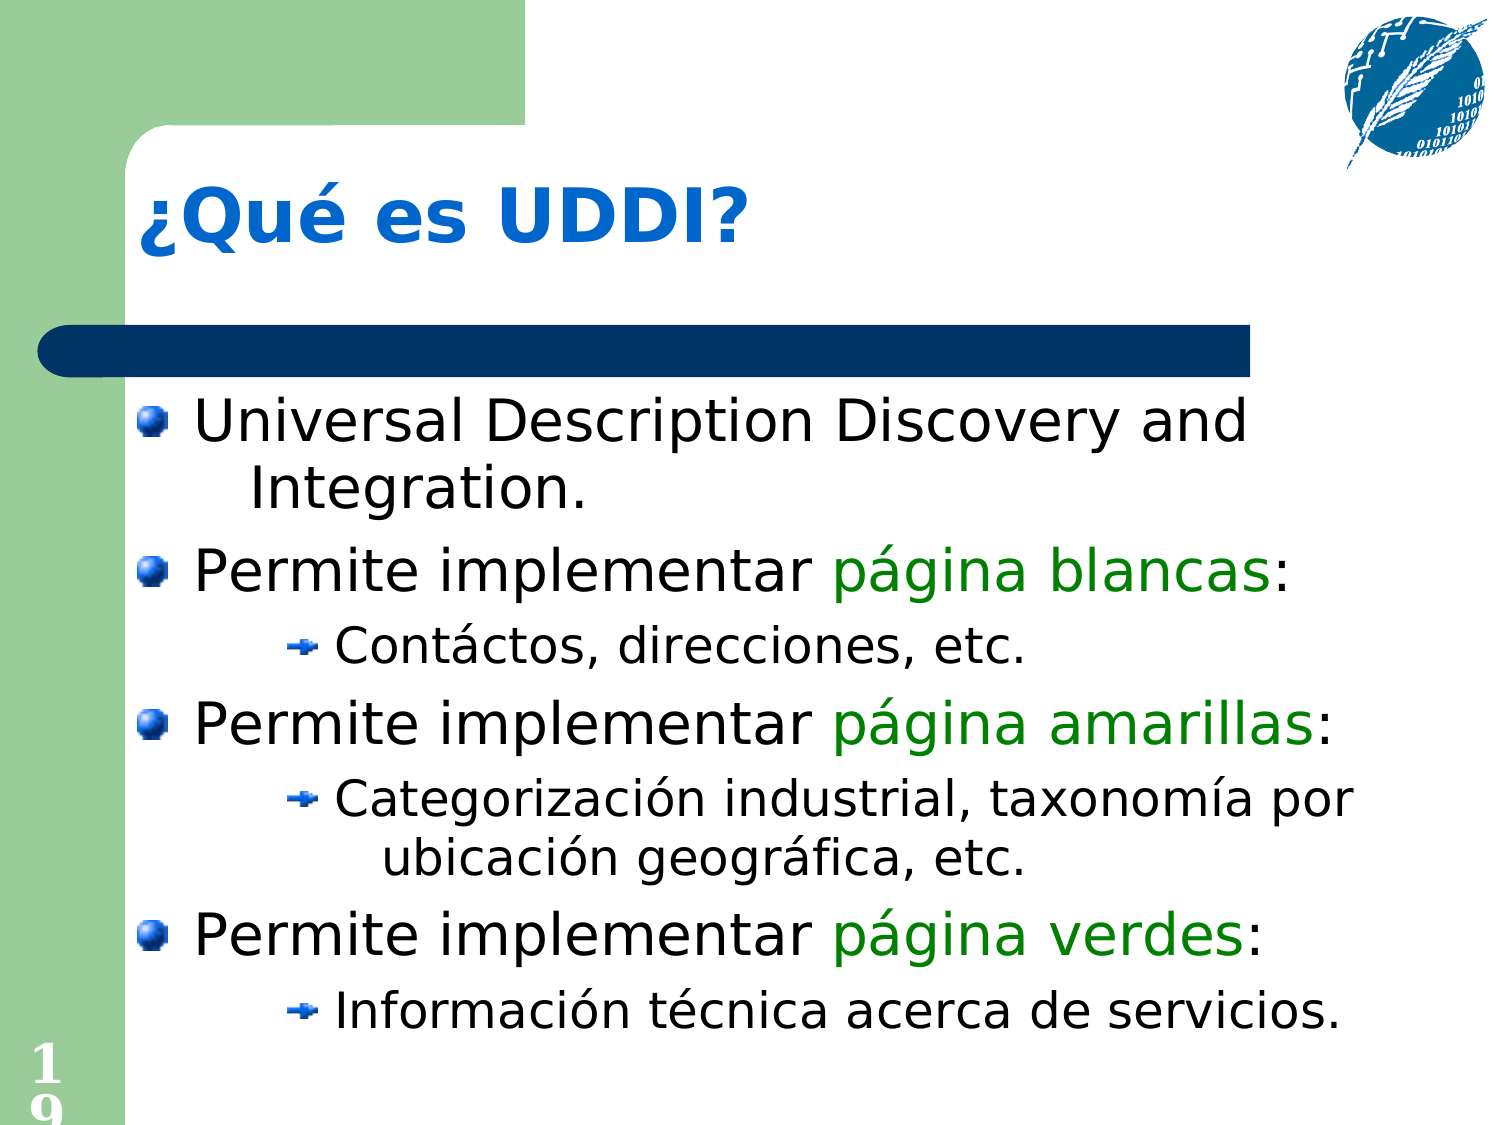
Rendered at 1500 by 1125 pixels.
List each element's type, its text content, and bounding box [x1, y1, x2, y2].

picture [1436, 127, 1450, 136]
list Universal Description Discovery and Integration. Permite implementar página blancas: Contáctos, direcciones, etc. Permite implementar página amarillas: Categorización industrial, taxonomía por ubicación geográfica, etc. Permite implementar página verdes: Información técnica acerca de servicios. [137, 387, 1400, 1084]
picture [1427, 138, 1431, 148]
picture [1416, 140, 1425, 149]
title ¿Qué es UDDI? [136, 136, 1413, 301]
picture [1341, 15, 1487, 172]
picture [1433, 139, 1440, 147]
